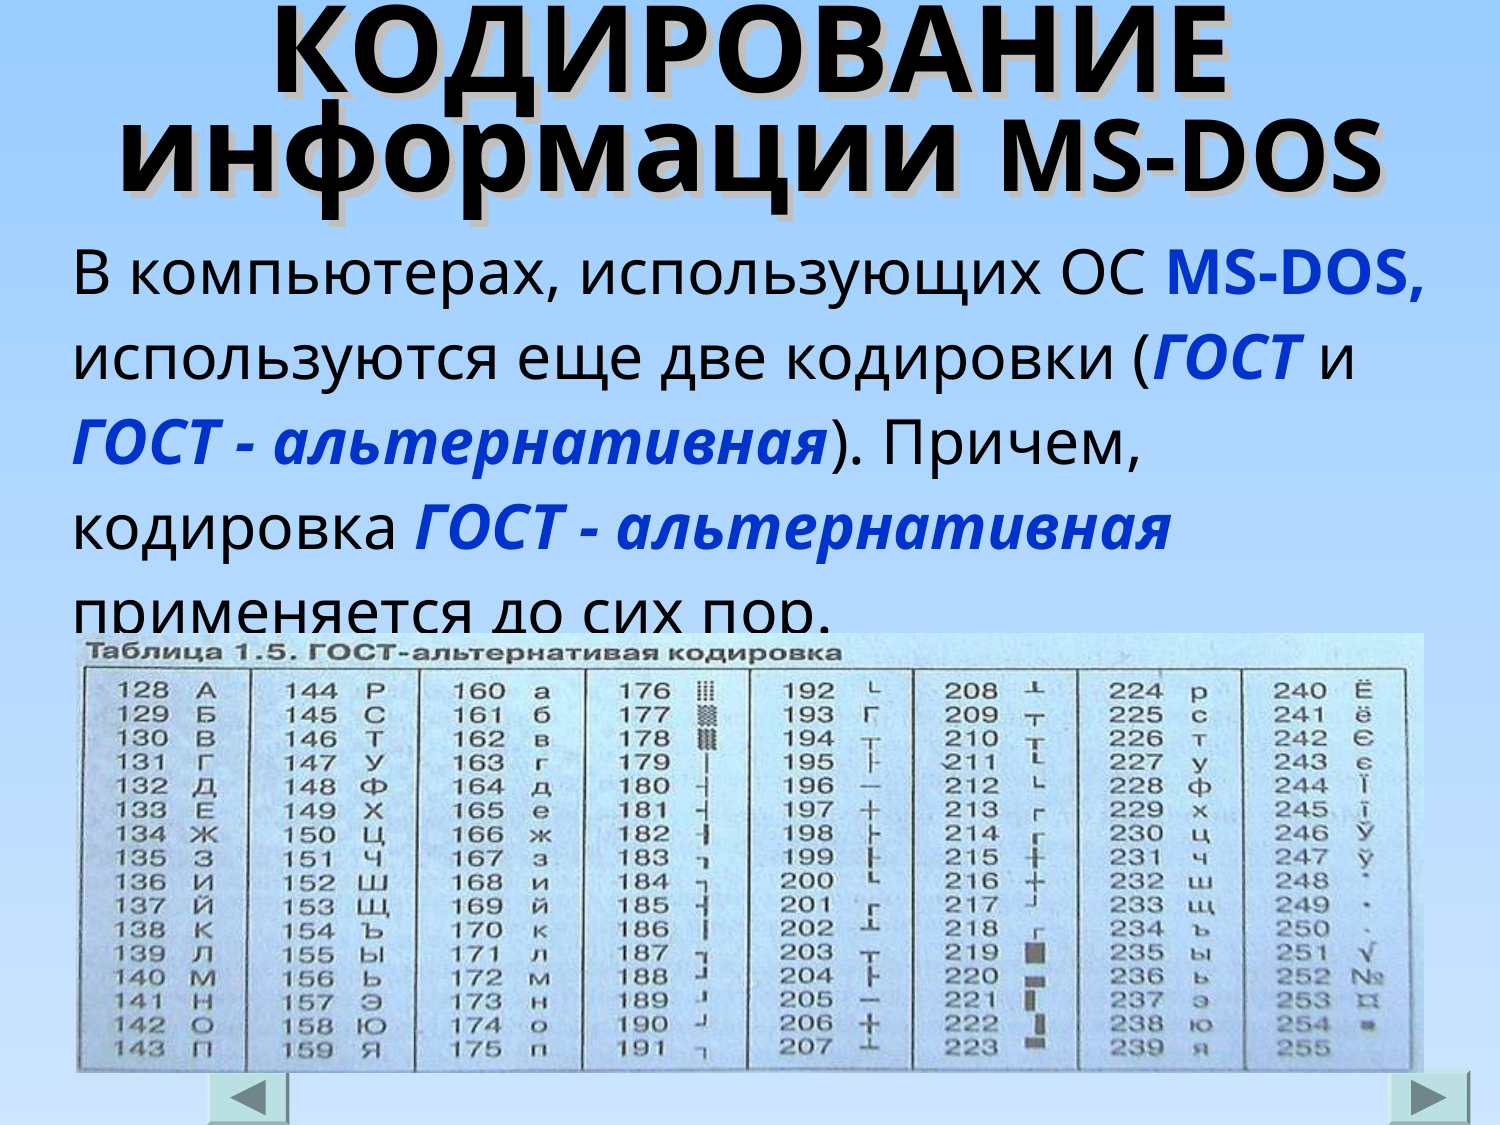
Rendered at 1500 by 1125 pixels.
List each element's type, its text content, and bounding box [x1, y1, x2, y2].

picture [76, 633, 1424, 1073]
list В компьютерах, использующих ОС MS-DOS, используются еще две кодировки (ГОСТ и ГОСТ - альтернативная). Причем, кодировка ГОСТ - альтернативная применяется до сих пор. [0, 219, 1500, 627]
title КОДИРОВАНИЕ информации MS-DOS [75, 0, 1426, 219]
text_box [208, 1073, 290, 1125]
text_box [1389, 1070, 1471, 1125]
